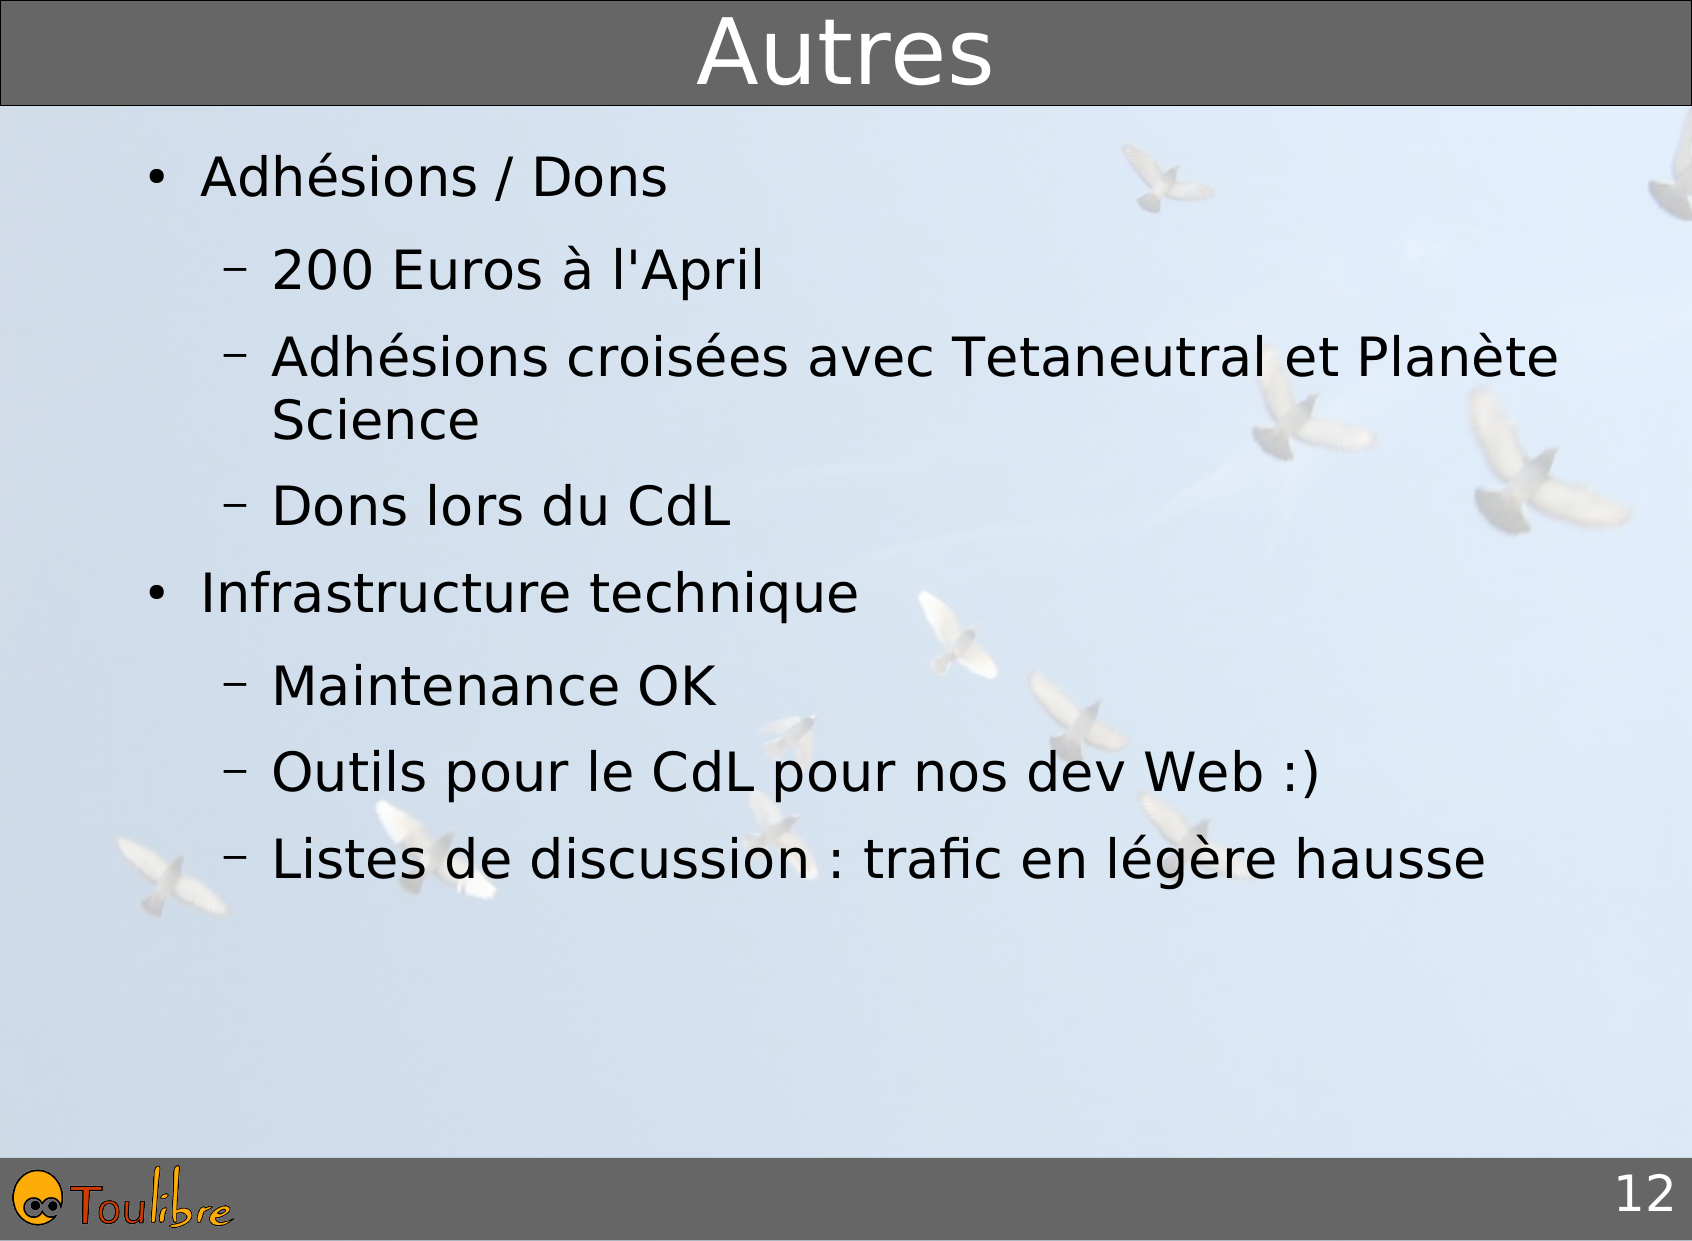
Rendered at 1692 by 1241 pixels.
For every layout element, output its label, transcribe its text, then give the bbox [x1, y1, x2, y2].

picture [12, 1165, 234, 1228]
list Adhésions / Dons 200 Euros à l'April Adhésions croisées avec Tetaneutral et Planète Science Dons lors du CdL Infrastructure technique Maintenance OK Outils pour le CdL pour nos dev Web :) Listes de discussion : trafic en légère hausse [84, 146, 1608, 1109]
title Autres [0, 0, 1692, 107]
